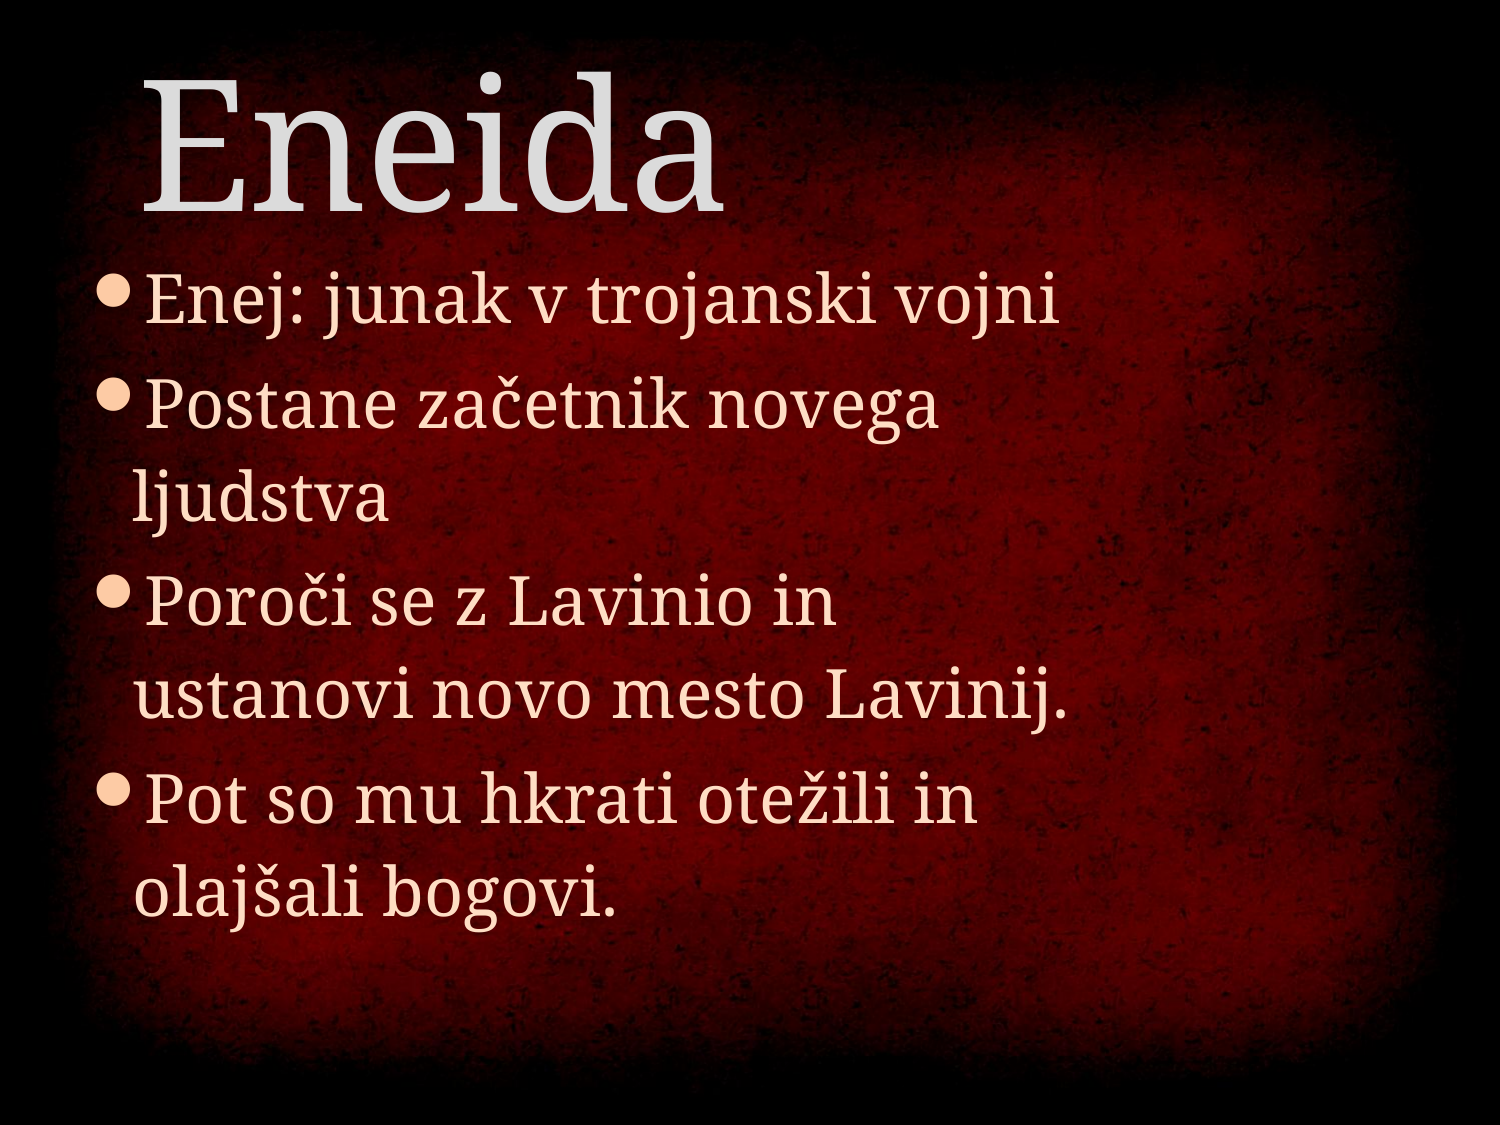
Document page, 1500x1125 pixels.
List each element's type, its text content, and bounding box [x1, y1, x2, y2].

list Enej: junak v trojanski vojni Postane začetnik novega ljudstva Poroči se z Lavinio in ustanovi novo mesto Lavinij. Pot so mu hkrati otežili in olajšali bogovi. [76, 256, 1117, 1053]
title Eneida [75, 24, 1425, 256]
picture [0, 0, 1500, 1125]
